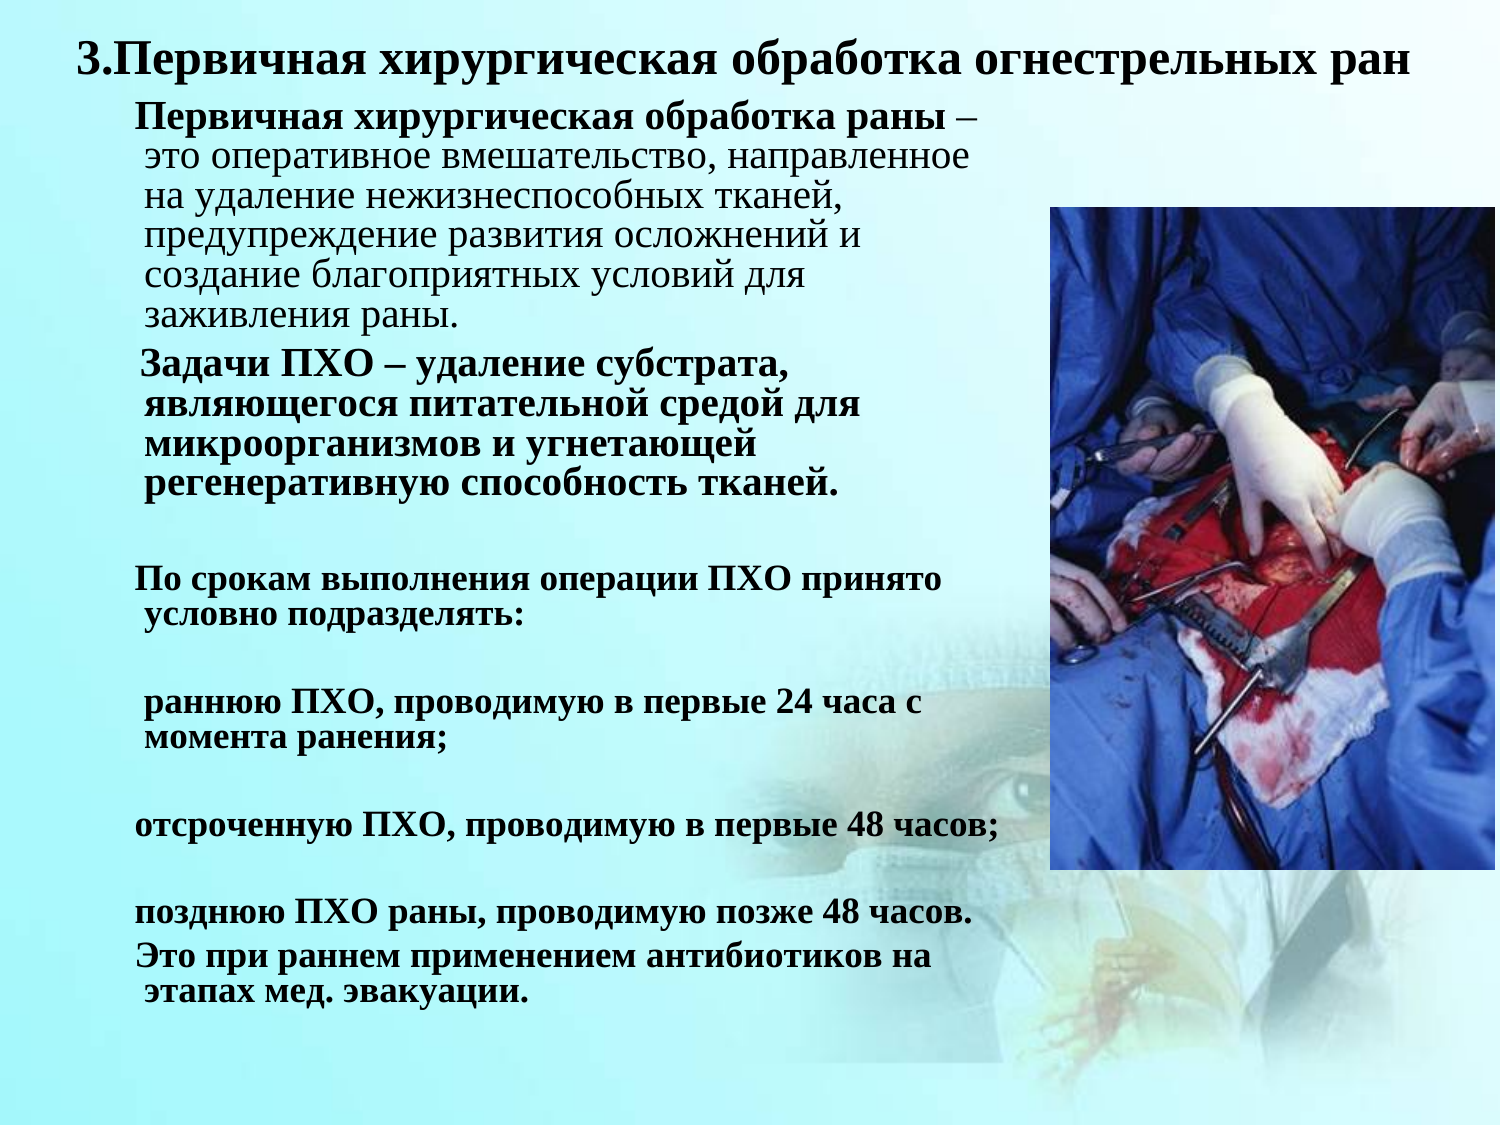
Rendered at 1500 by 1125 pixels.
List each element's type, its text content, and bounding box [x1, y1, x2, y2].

title 3.Первичная хирургическая обработка огнестрельных ран [0, 7, 1495, 102]
picture [1050, 208, 1495, 870]
list Первичная хирургическая обработка раны – это оперативное вмешательство, направленное на удаление нежизнеспособных тканей, предупреждение развития осложнений и создание благоприятных условий для заживления раны. Задачи ПХО – удаление субстрата, являющегося питательной средой для микроорганизмов и угнетающей регенеративную способность тканей. По срокам выполнения операции ПХО принято условно подразделять: раннюю ПХО, проводимую в первые 24 часа с момента ранения; отсроченную ПХО, проводимую в первые 48 часов; позднюю ПХО раны, проводимую позже 48 часов. Это при раннем применением антибиотиков на этапах мед. эвакуации. [17, 90, 1022, 1125]
